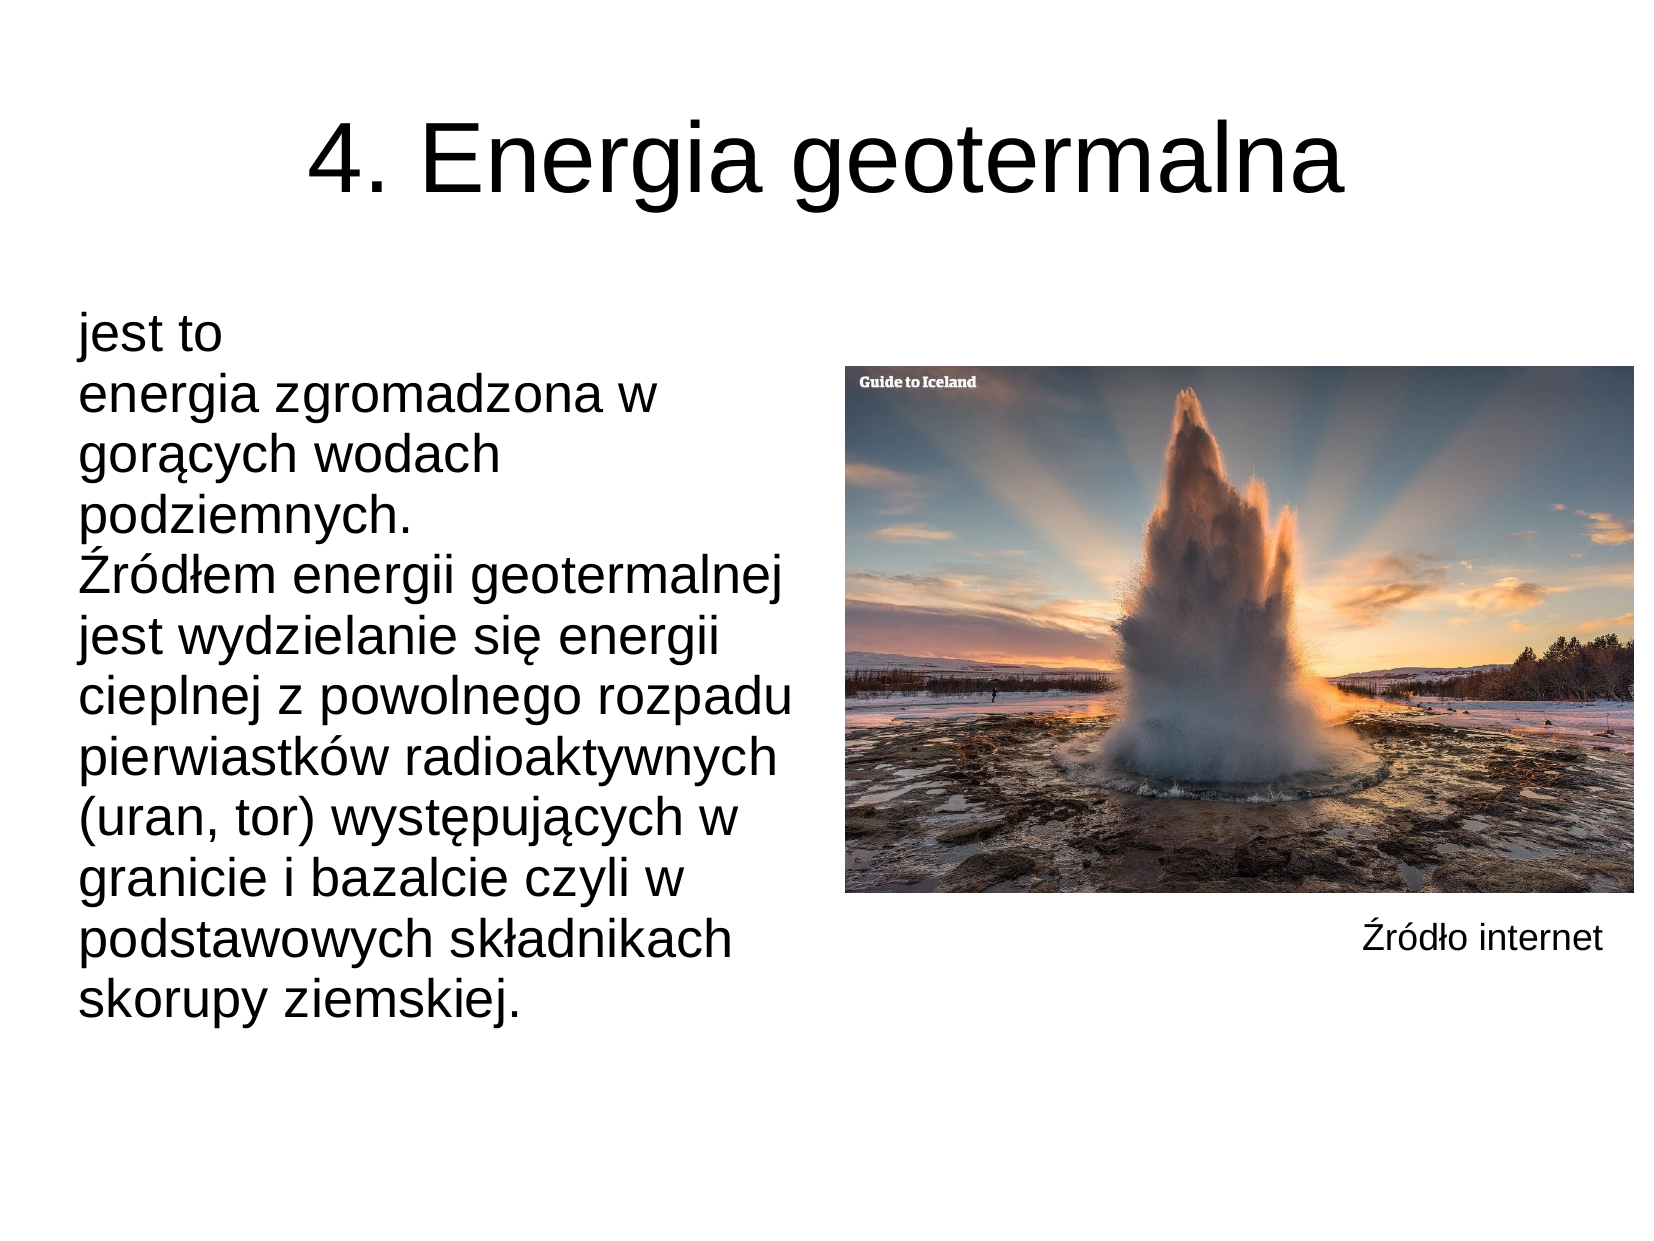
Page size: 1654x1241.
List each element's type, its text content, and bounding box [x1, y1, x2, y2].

picture [845, 366, 1634, 893]
text_box jest to energia zgromadzona w gorących wodach podziemnych. Źródłem energii geotermalnej jest wydzielanie się energii cieplnej z powolnego rozpadu pierwiastków radioaktywnych (uran, tor) występujących w granicie i bazalcie czyli w podstawowych składnikach skorupy ziemskiej. [64, 295, 863, 1099]
title 4. Energia geotermalna [82, 49, 1571, 257]
text_box Źródło internet [1347, 909, 1619, 967]
